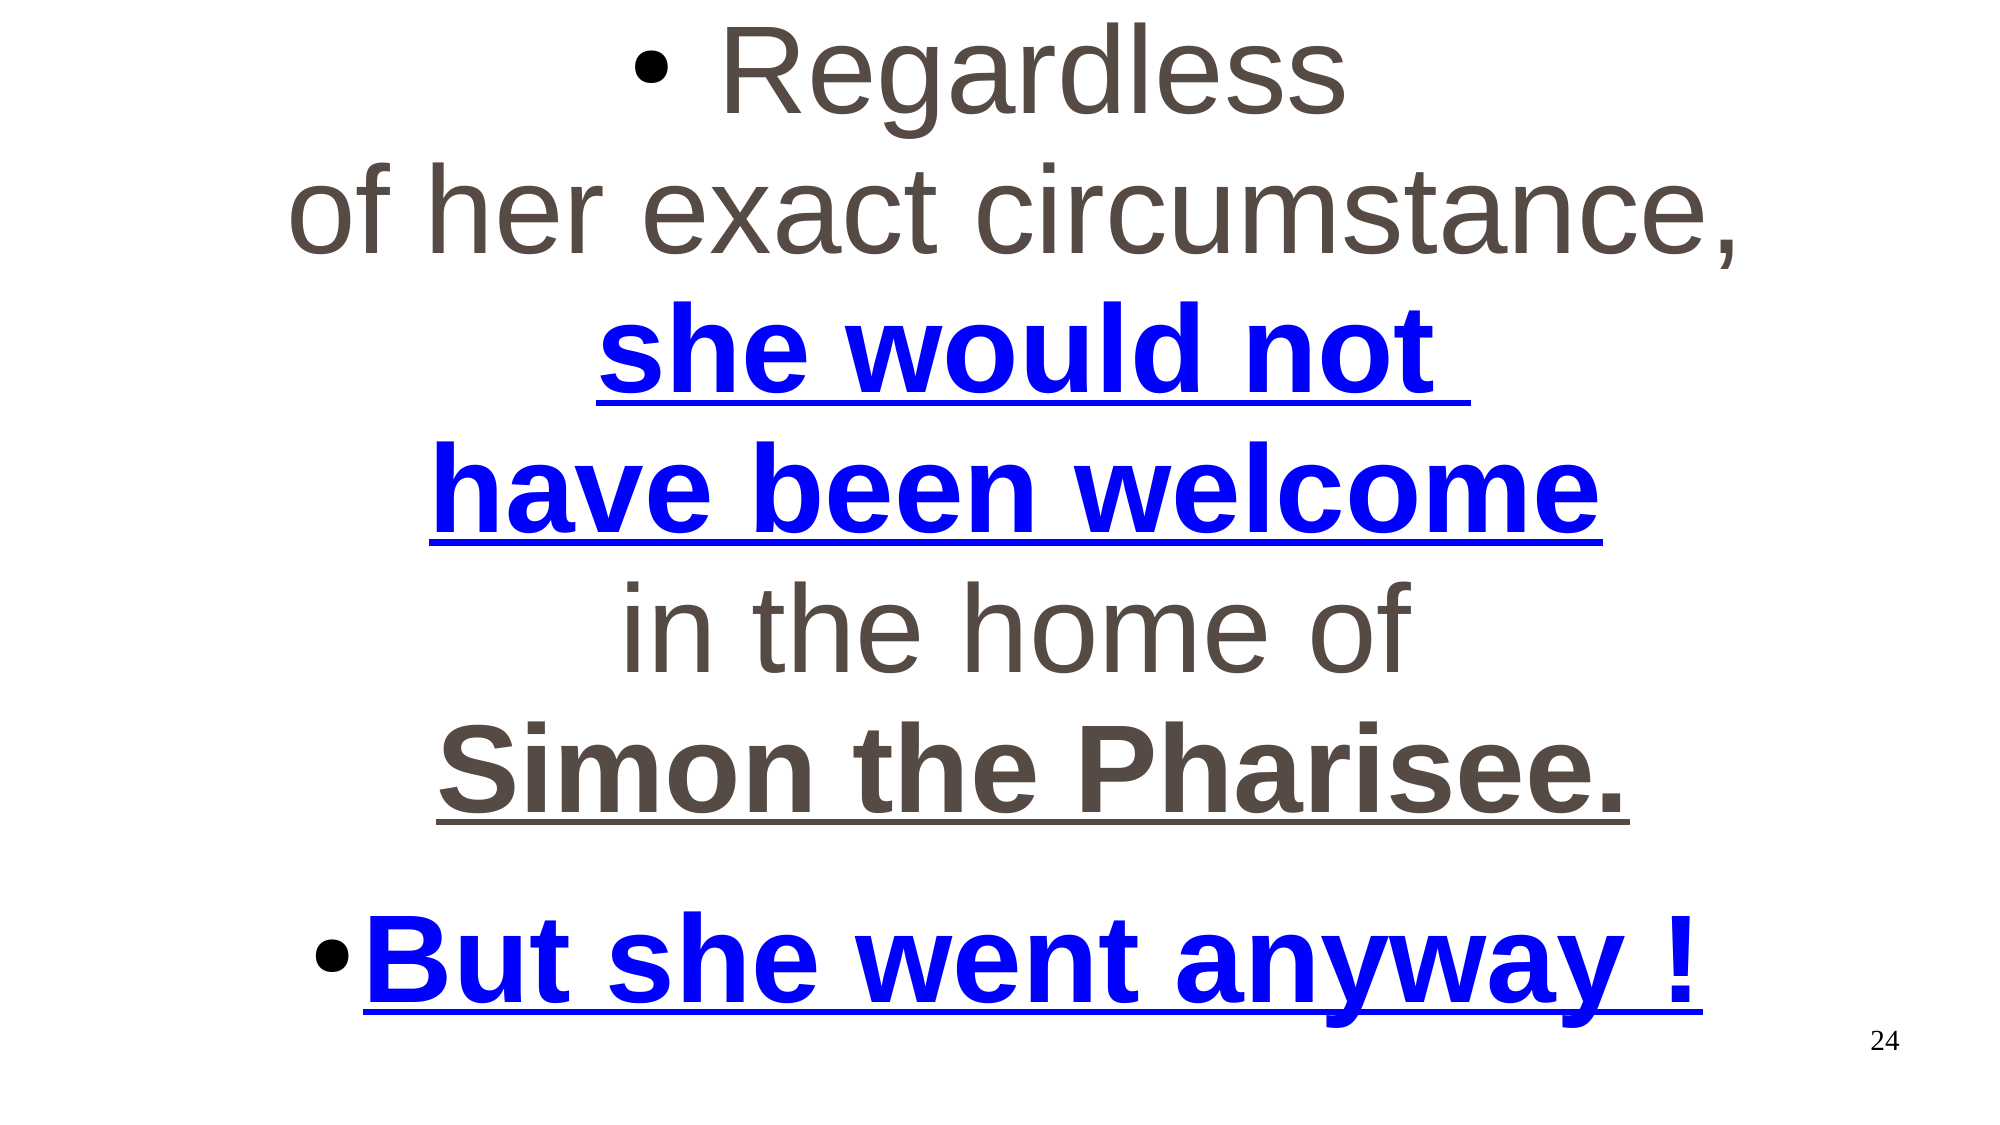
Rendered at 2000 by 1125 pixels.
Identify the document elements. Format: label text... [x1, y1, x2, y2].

list Regardless of her exact circumstance, she would not have been welcome in the home of Simon the Pharisee. But she went anyway ! [0, 0, 1996, 1123]
